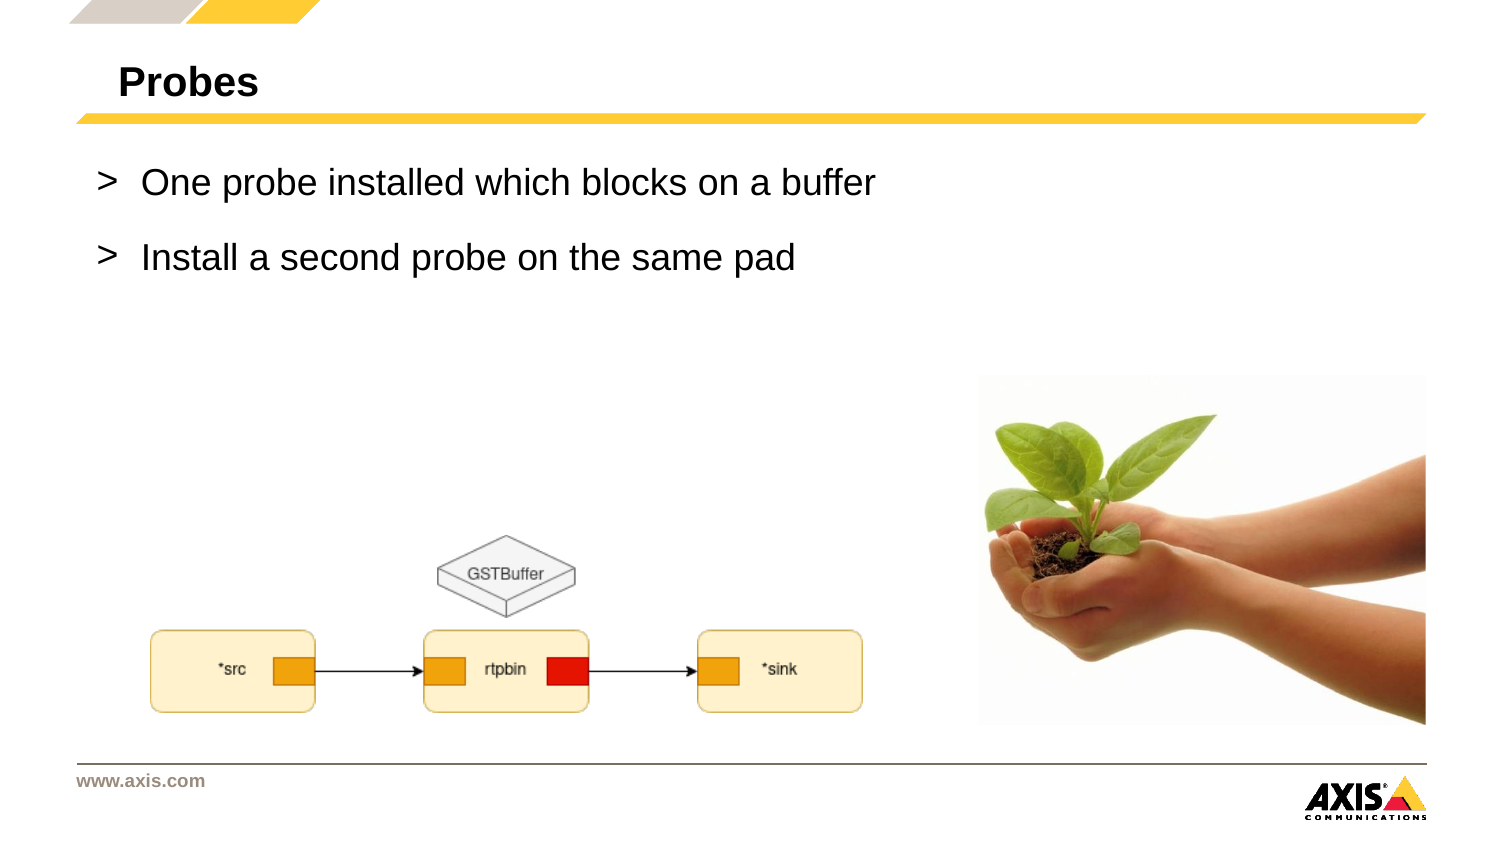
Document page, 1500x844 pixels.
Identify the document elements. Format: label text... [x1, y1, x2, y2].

picture [978, 375, 1426, 725]
list One probe installed which blocks on a buffer [81, 150, 901, 214]
list Install a second probe on the same pad [81, 225, 901, 289]
picture [150, 535, 863, 713]
picture [1305, 776, 1426, 820]
title Probes [103, 47, 1462, 108]
